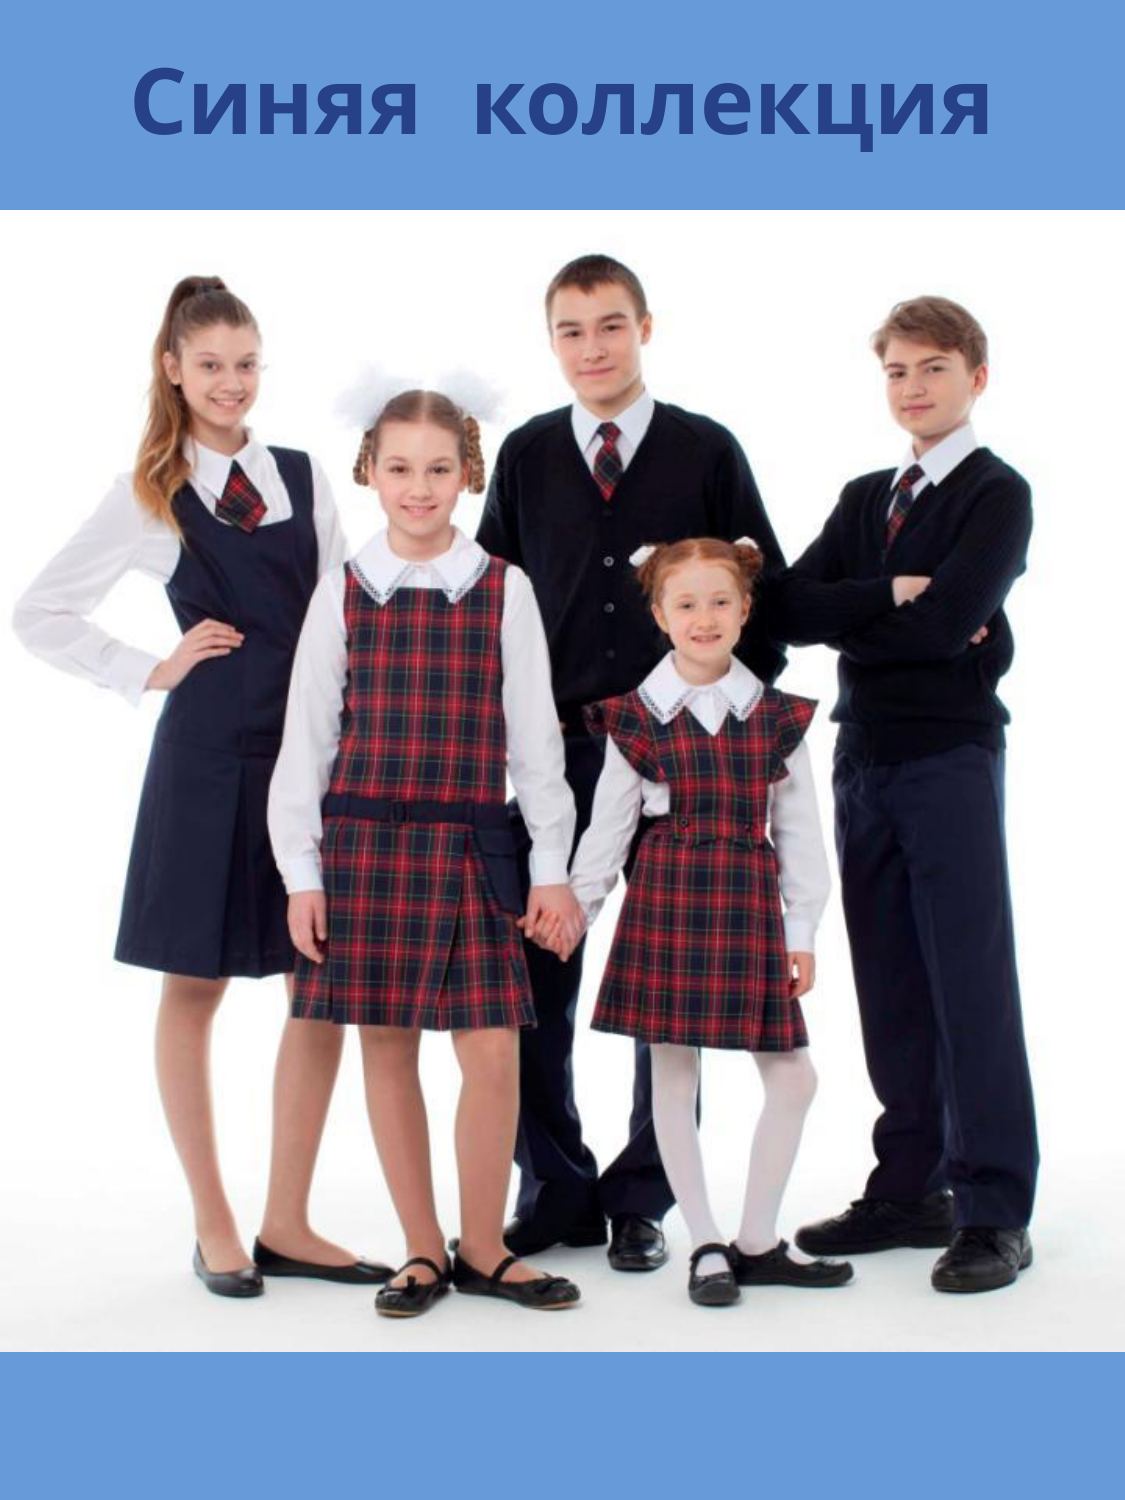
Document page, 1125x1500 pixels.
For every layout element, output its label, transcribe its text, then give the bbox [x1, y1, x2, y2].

picture [0, 210, 1125, 1352]
text_box Синяя коллекция [0, 35, 1125, 160]
